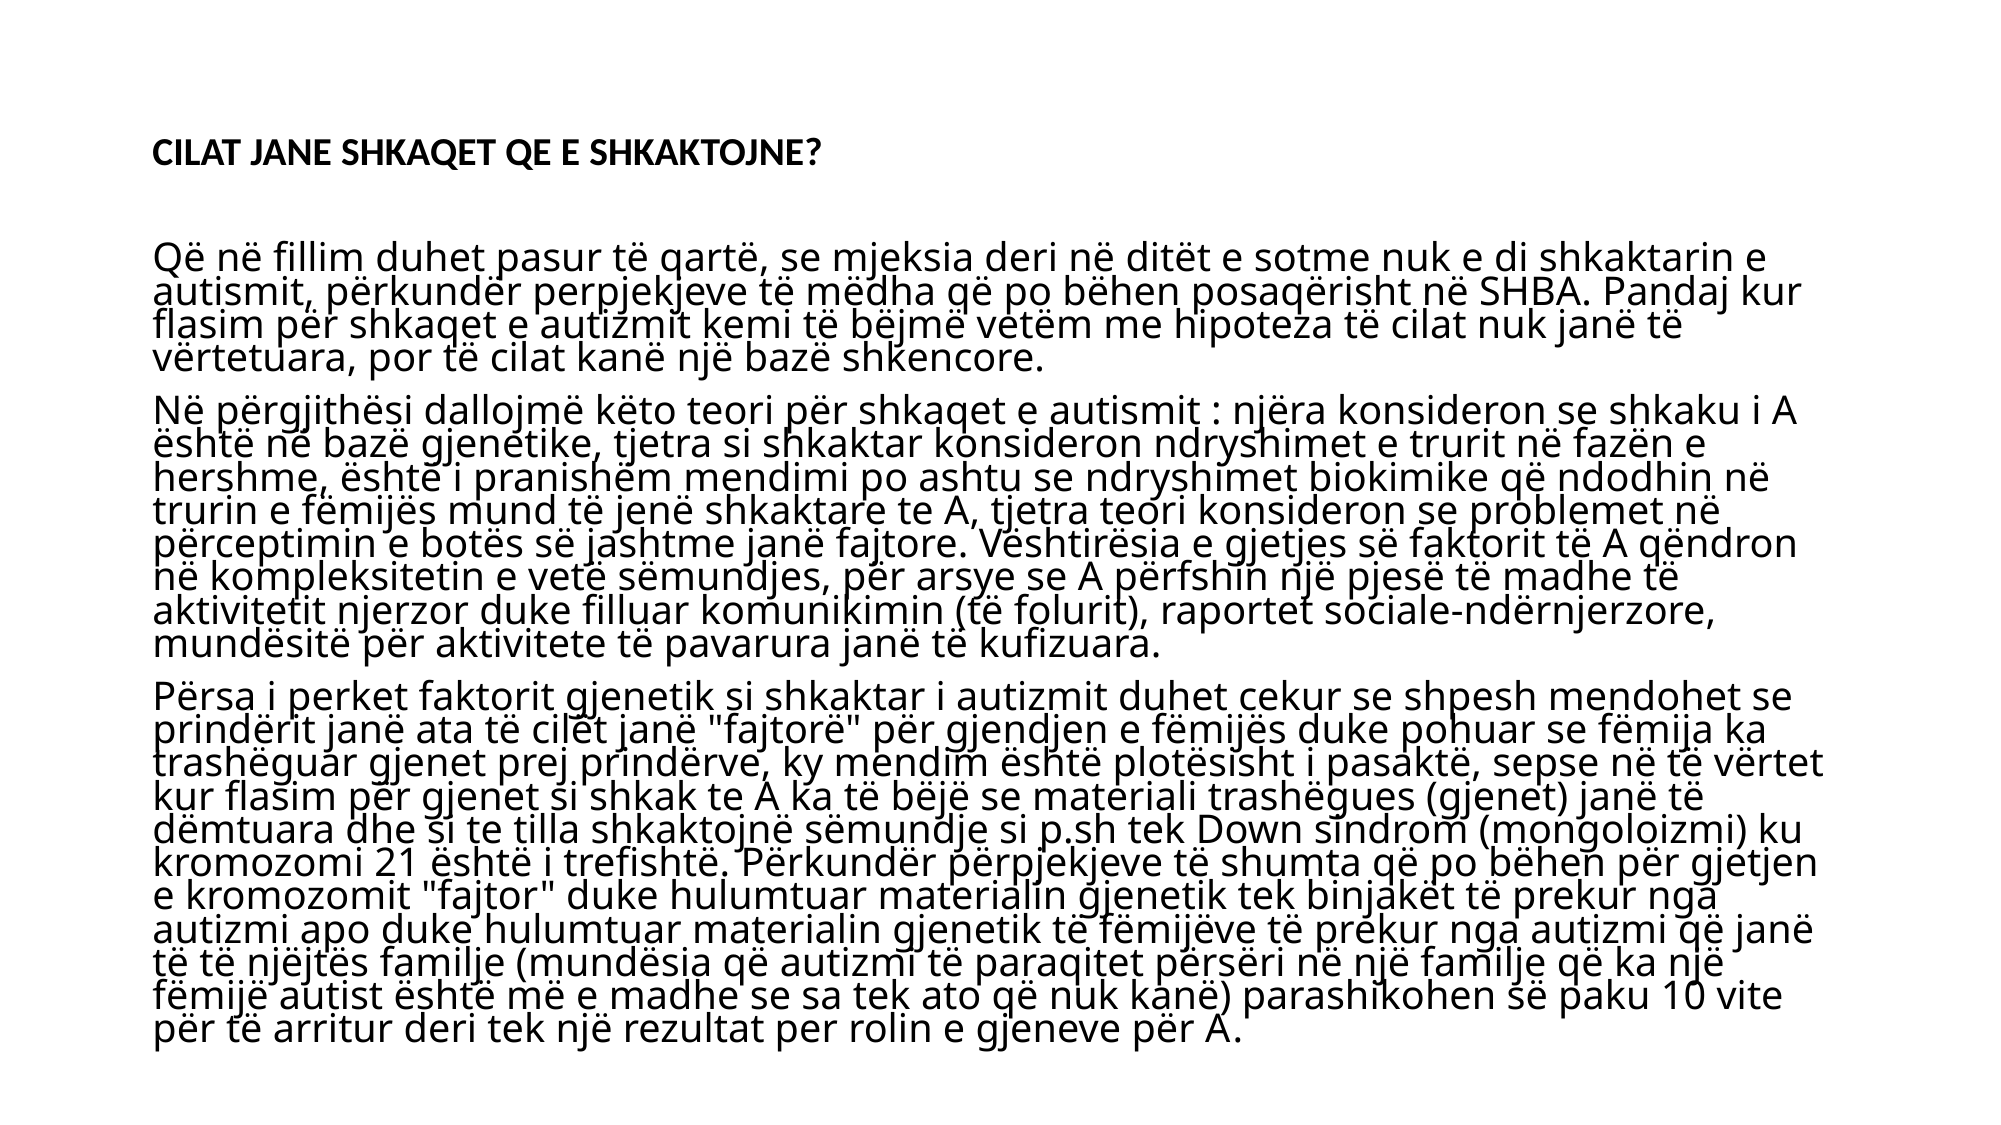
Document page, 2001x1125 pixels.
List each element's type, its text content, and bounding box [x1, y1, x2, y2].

list CILAT JANE SHKAQET QE E SHKAKTOJNE? Që në fillim duhet pasur të qartë, se mjeksia deri në ditët e sotme nuk e di shkaktarin e autismit, përkundër perpjekjeve të mëdha që po bëhen posaqërisht në SHBA. Pandaj kur flasim për shkaqet e autizmit kemi të bëjmë vetëm me hipoteza të cilat nuk janë të vërtetuara, por të cilat kanë një bazë shkencore. Në përgjithësi dallojmë këto teori për shkaqet e autismit : njëra konsideron se shkaku i A është në bazë gjenetike, tjetra si shkaktar konsideron ndryshimet e trurit në fazën e hershme, është i pranishëm mendimi po ashtu se ndryshimet biokimike që ndodhin në trurin e fëmijës mund të jenë shkaktare te A, tjetra teori konsideron se problemet në përceptimin e botës së jashtme janë fajtore. Vështirësia e gjetjes së faktorit të A qëndron në kompleksitetin e vetë sëmundjes, për arsye se A përfshin një pjesë të madhe të aktivitetit njerzor duke filluar komunikimin (të folurit), raportet sociale-ndërnjerzore, mundësitë për aktivitete të pavarura janë të kufizuara. Përsa i perket faktorit gjenetik si shkaktar i autizmit duhet cekur se shpesh mendohet se prindërit janë ata të cilët janë "fajtorë" për gjendjen e fëmijës duke pohuar se fëmija ka trashëguar gjenet prej prindërve, ky mendim është plotësisht i pasaktë, sepse në të vërtet kur flasim për gjenet si shkak te A ka të bëjë se materiali trashëgues (gjenet) janë të dëmtuara dhe si te tilla shkaktojnë sëmundje si p.sh tek Down sindrom (mongoloizmi) ku kromozomi 21 është i trefishtë. Përkundër përpjekjeve të shumta që po bëhen për gjetjen e kromozomit "fajtor" duke hulumtuar materialin gjenetik tek binjakët të prekur nga autizmi apo duke hulumtuar materialin gjenetik të fëmijëve të prekur nga autizmi që janë të të njëjtës familje (mundësia që autizmi të paraqitet përsëri në një familje që ka një fëmijë autist është më e madhe se sa tek ato që nuk kanë) parashikohen së paku 10 vite për të arritur deri tek një rezultat per rolin e gjeneve për A. [137, 131, 1863, 1061]
